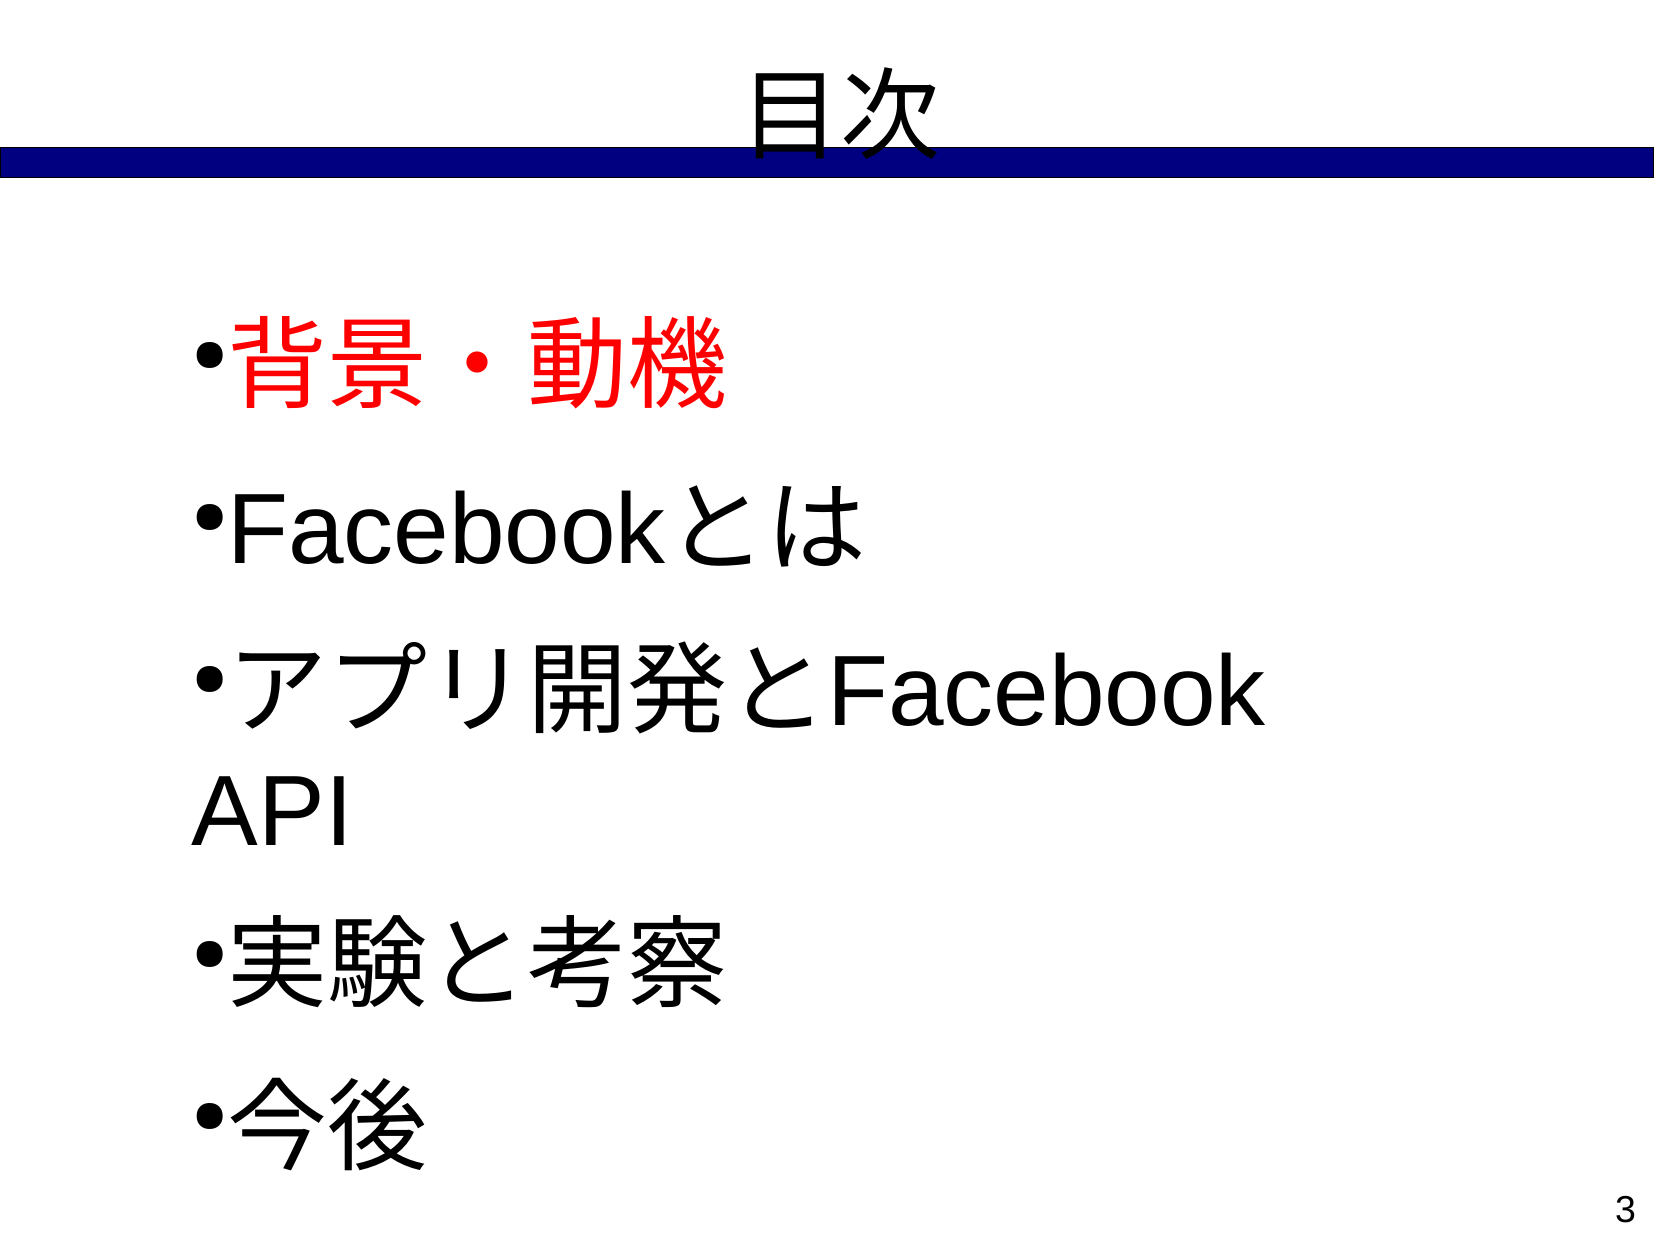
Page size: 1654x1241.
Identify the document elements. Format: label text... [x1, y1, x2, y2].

text_box 背景・動機 Facebookとは アプリ開発とFacebook API 実験と考察 今後 [177, 277, 1447, 887]
text_box 目次 [725, 27, 1206, 143]
text_box [0, 147, 1654, 178]
text_box 3 [1600, 1181, 1651, 1239]
